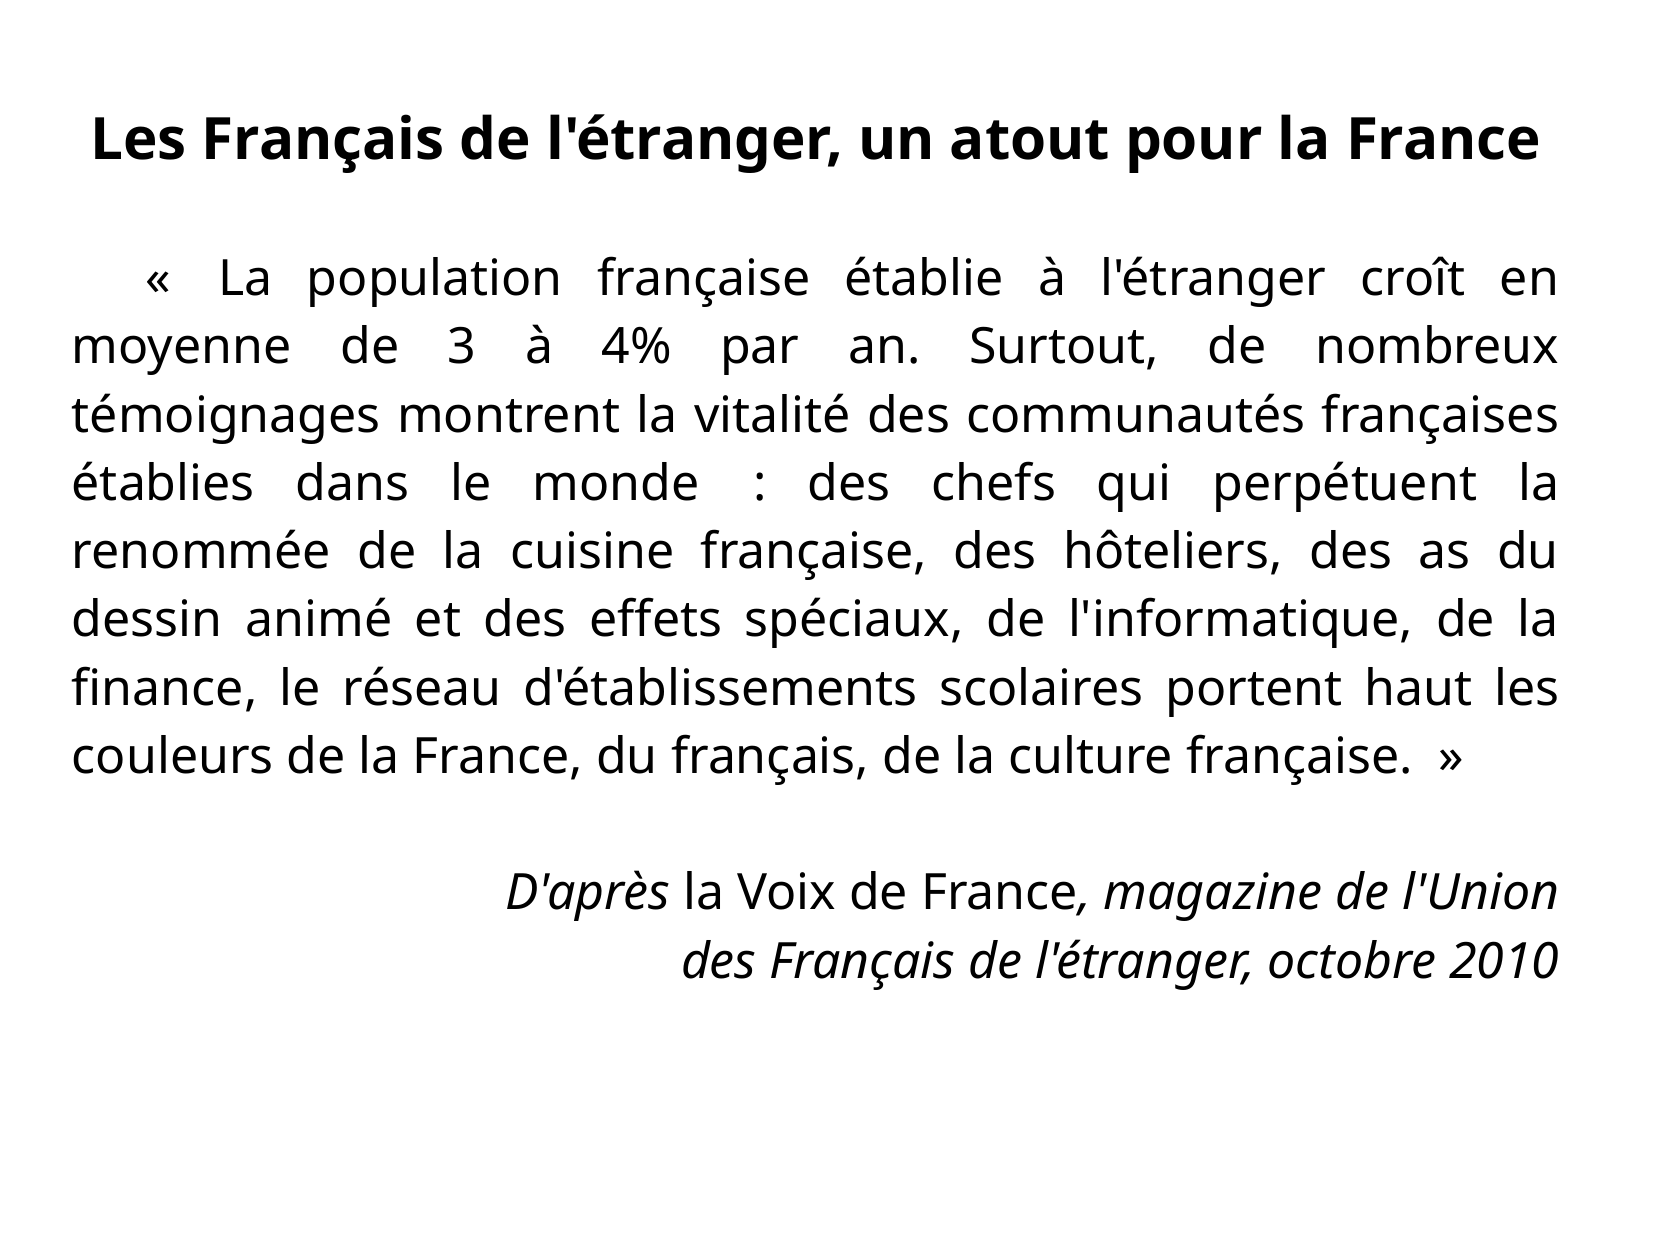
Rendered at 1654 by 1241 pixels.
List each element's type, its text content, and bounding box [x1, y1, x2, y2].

subtitle Les Français de l'étranger, un atout pour la France « La population française établie à l'étranger croît en moyenne de 3 à 4% par an. Surtout, de nombreux témoignages montrent la vitalité des communautés françaises établies dans le monde : des chefs qui perpétuent la renommée de la cuisine française, des hôteliers, des as du dessin animé et des effets spéciaux, de l'informatique, de la finance, le réseau d'établissements scolaires portent haut les couleurs de la France, du français, de la culture française. » D'après la Voix de France, magazine de l'Union des Français de l'étranger, octobre 2010 [71, 43, 1560, 1103]
